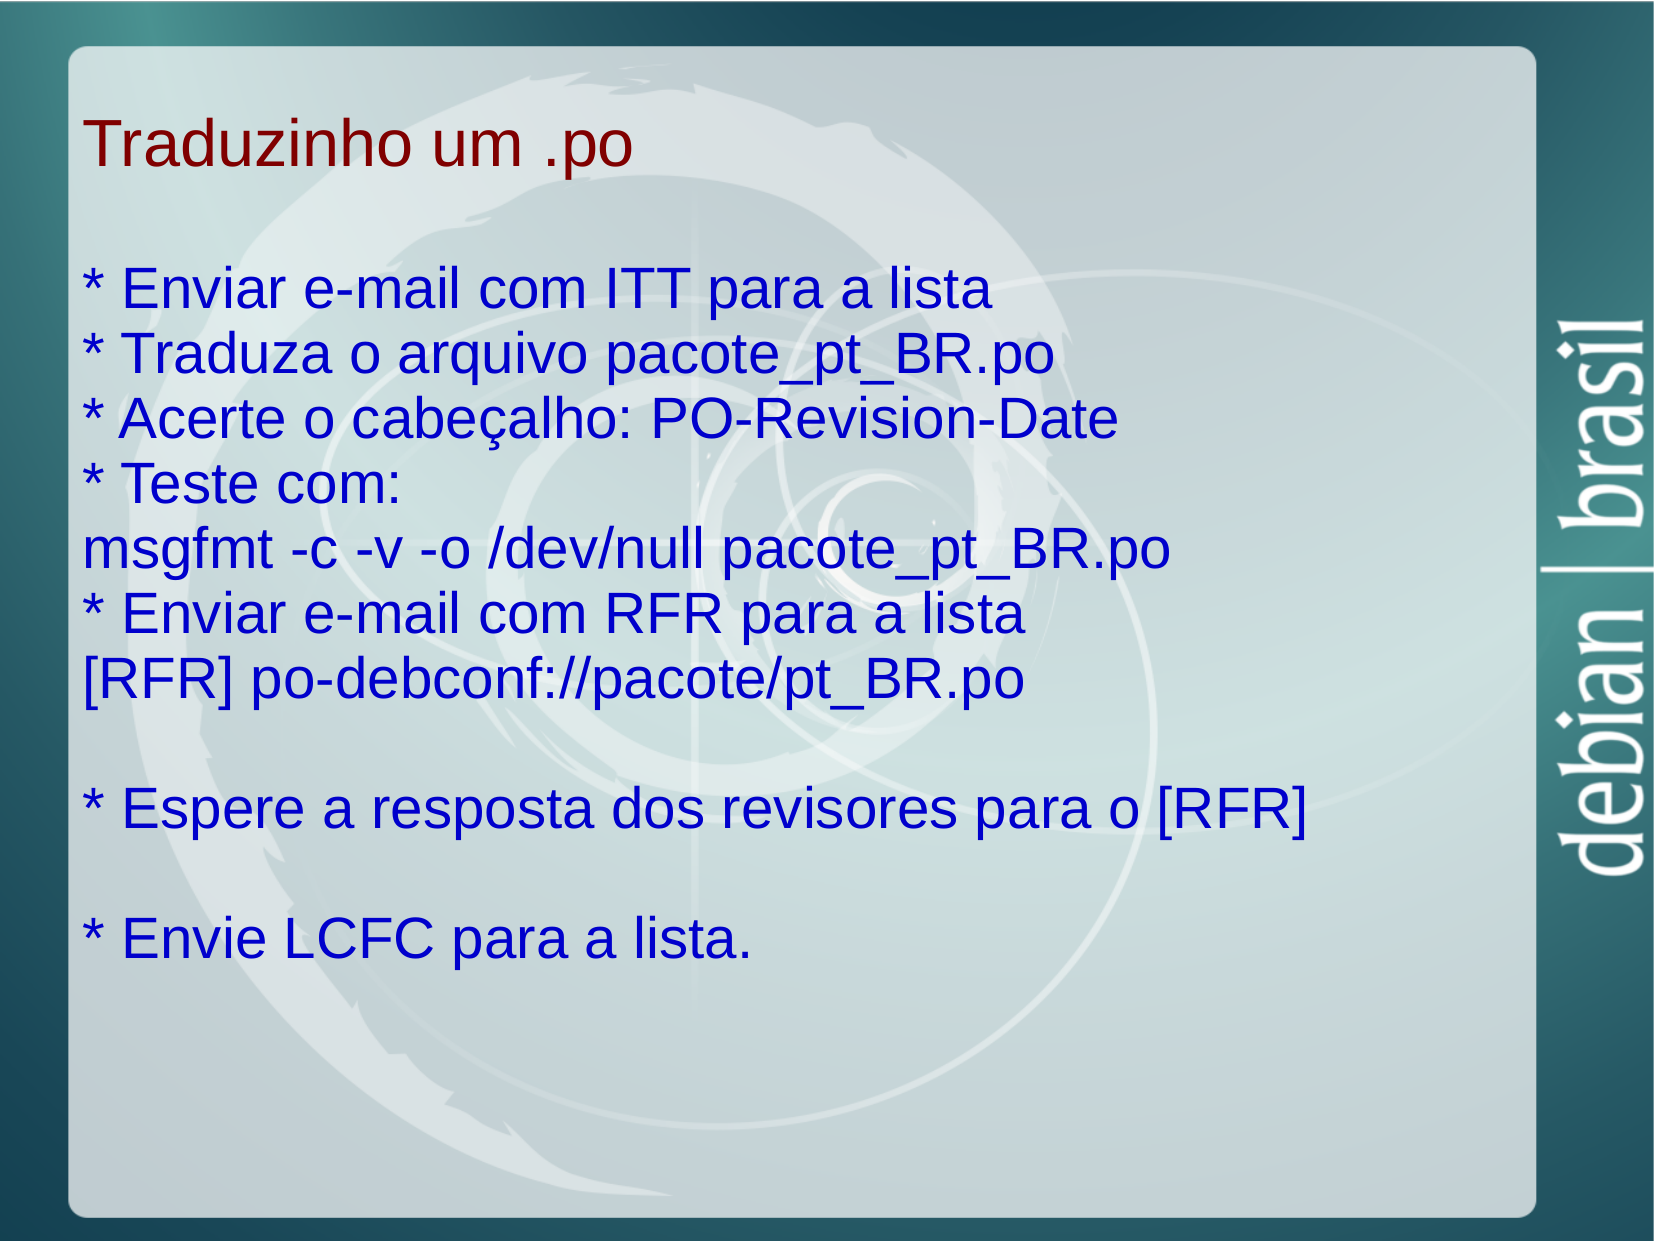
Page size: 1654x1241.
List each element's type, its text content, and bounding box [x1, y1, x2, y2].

list Traduzinho um .po * Enviar e-mail com ITT para a lista * Traduza o arquivo pacote_pt_BR.po * Acerte o cabeçalho: PO-Revision-Date * Teste com: msgfmt -c -v -o /dev/null pacote_pt_BR.po * Enviar e-mail com RFR para a lista [RFR] po-debconf://pacote/pt_BR.po * Espere a resposta dos revisores para o [RFR] * Envie LCFC para a lista. [82, 106, 1501, 1205]
picture [0, 0, 1654, 1241]
